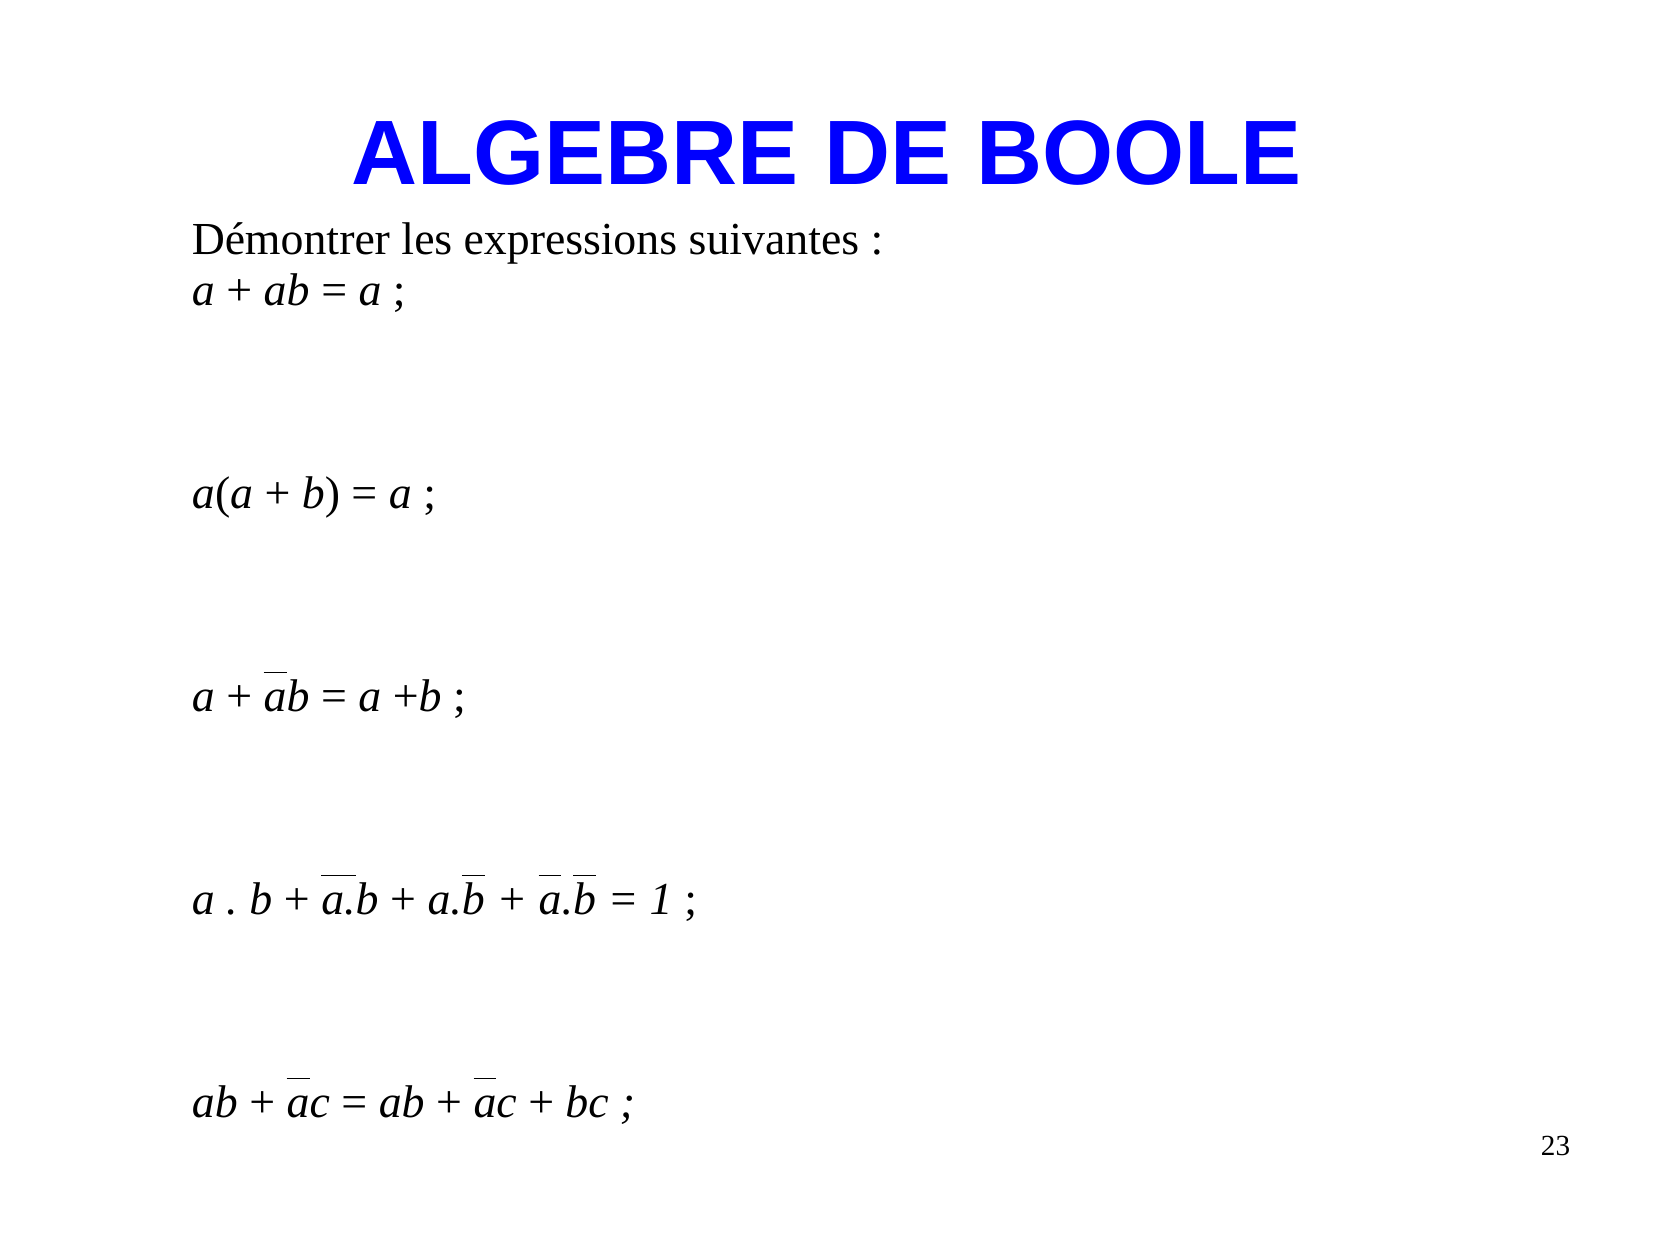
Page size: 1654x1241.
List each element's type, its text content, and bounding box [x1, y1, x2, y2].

text_box Démontrer les expressions suivantes : a + ab = a ; a(a + b) = a ; a + ab = a +b ; a . b + a.b + a.b + a.b = 1 ; ab + ac = ab + ac + bc ; [177, 206, 1388, 1140]
title ALGEBRE DE BOOLE [0, 49, 1654, 257]
